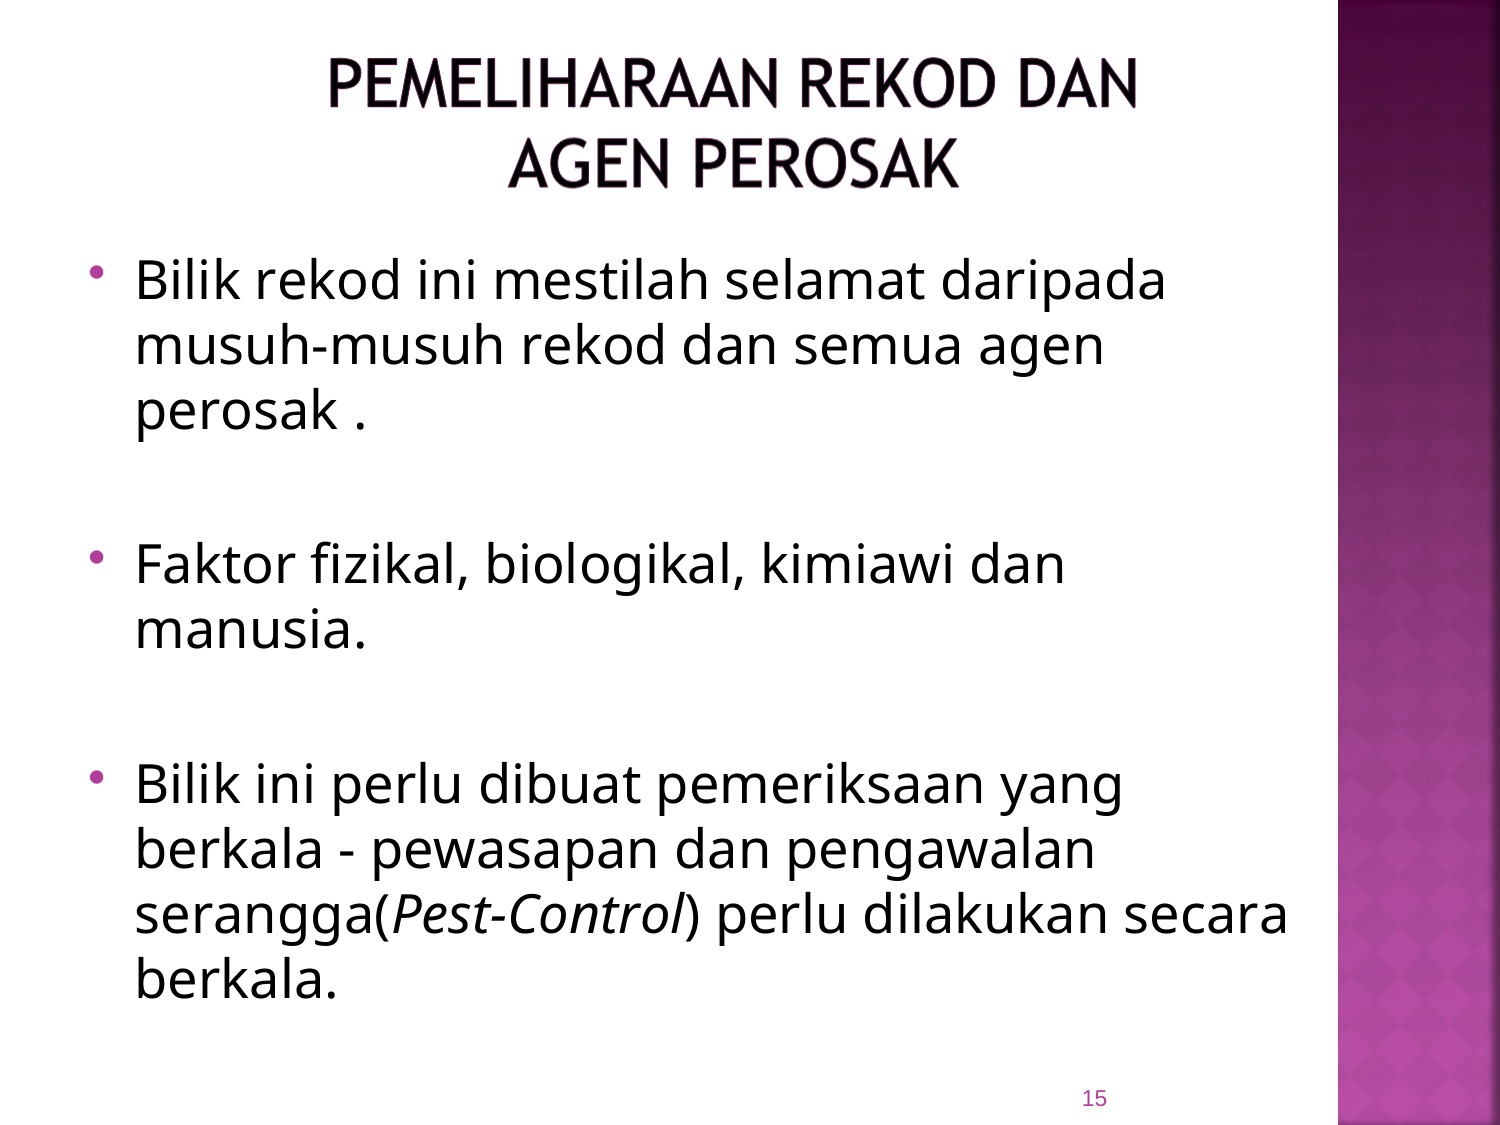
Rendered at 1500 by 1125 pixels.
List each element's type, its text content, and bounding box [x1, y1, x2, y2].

picture [63, 0, 1500, 1125]
list Bilik rekod ini mestilah selamat daripada musuh-musuh rekod dan semua agen perosak . Faktor fizikal, biologikal, kimiawi dan manusia. Bilik ini perlu dibuat pemeriksaan yang berkala - pewasapan dan pengawalan serangga(Pest-Control) perlu dilakukan secara berkala. [74, 237, 1313, 986]
text_box <number> [1025, 1075, 1123, 1114]
